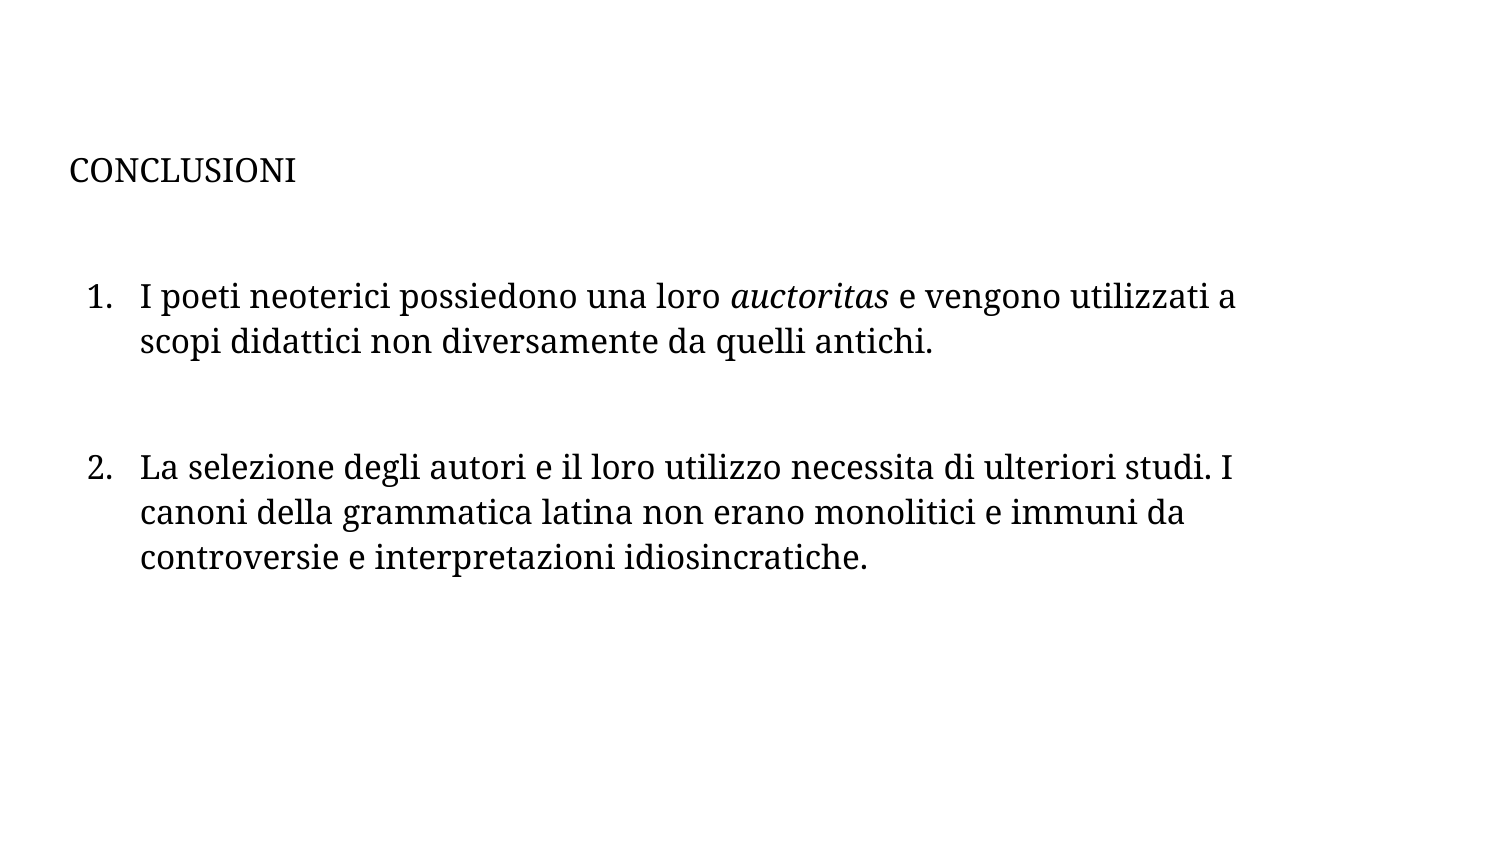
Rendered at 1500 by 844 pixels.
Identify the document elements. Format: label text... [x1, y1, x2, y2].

list CONCLUSIONI I poeti neoterici possiedono una loro auctoritas e vengono utilizzati a scopi didattici non diversamente da quelli antichi. La selezione degli autori e il loro utilizzo necessita di ulteriori studi. I canoni della grammatica latina non erano monolitici e immuni da controversie e interpretazioni idiosincratiche. [68, 146, 1258, 697]
